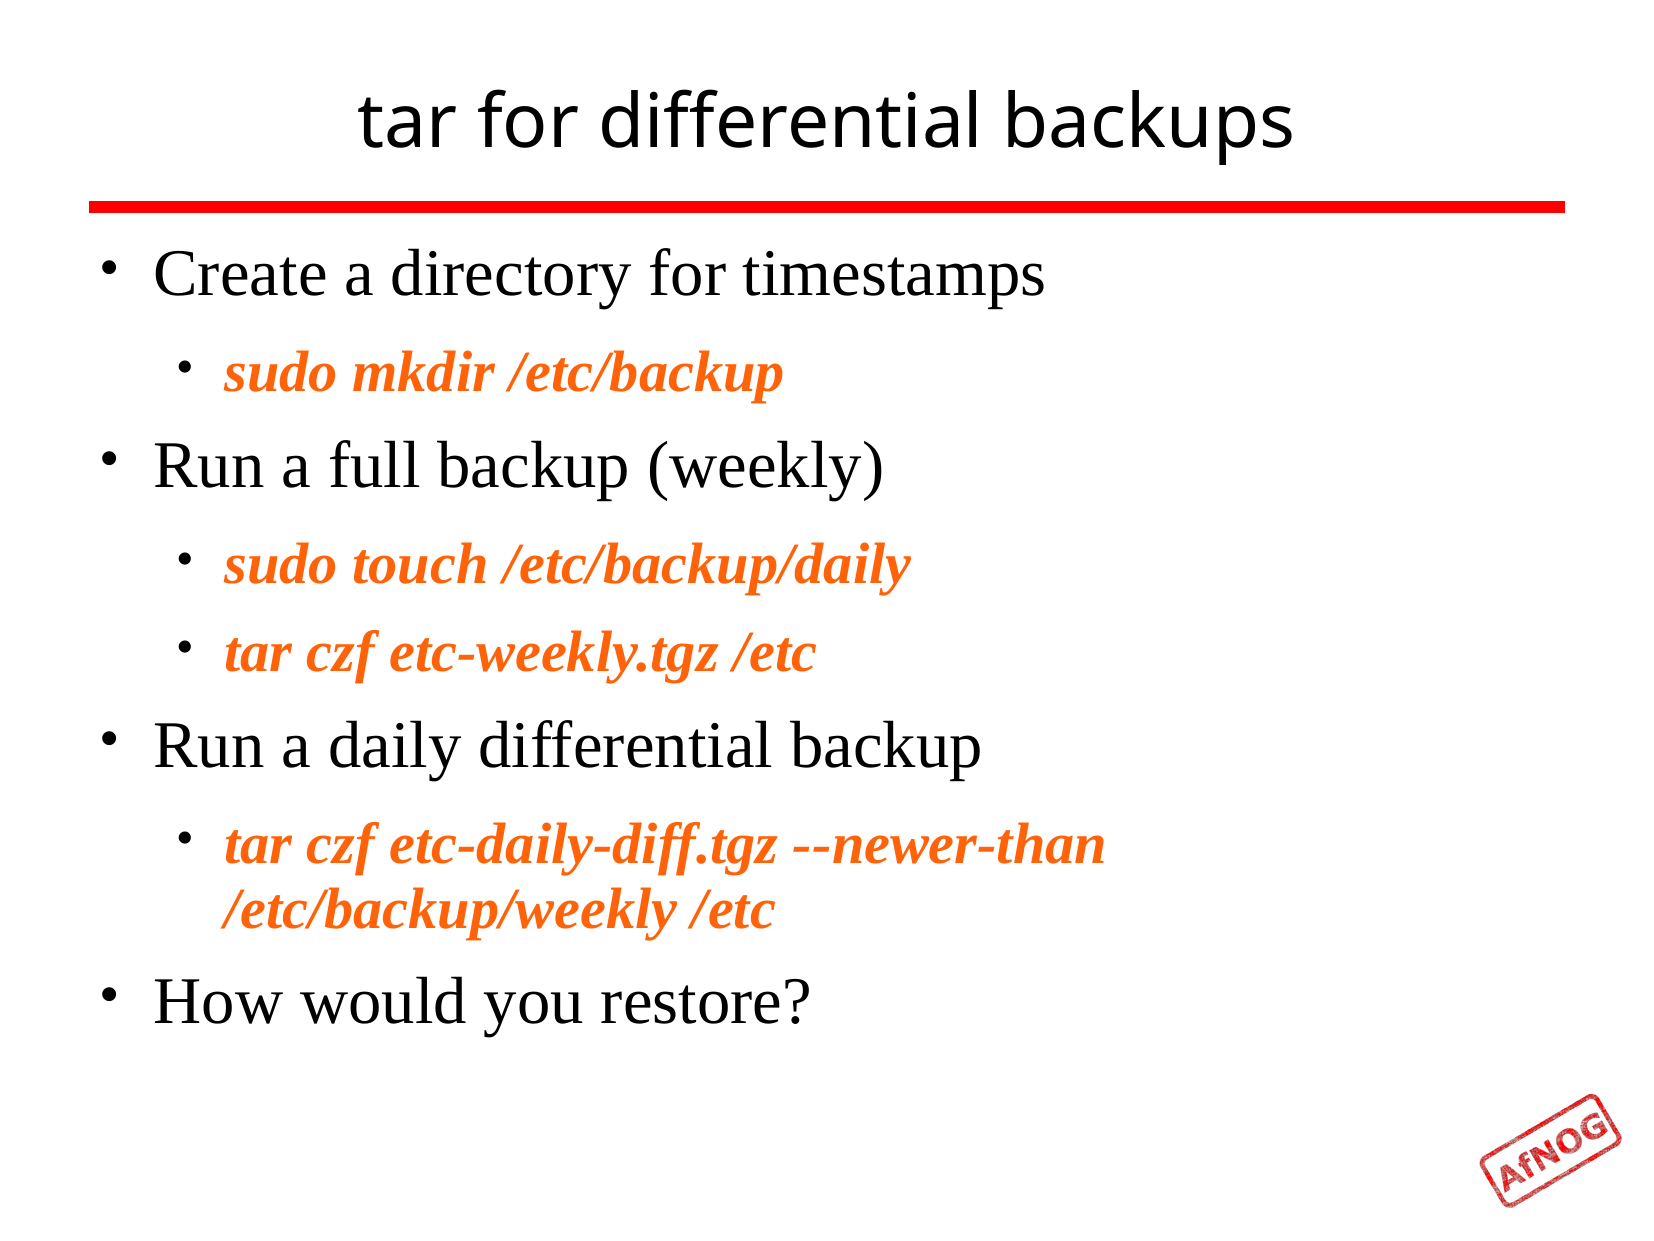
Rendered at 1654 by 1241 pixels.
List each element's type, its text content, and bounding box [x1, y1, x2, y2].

title tar for differential backups [88, 29, 1565, 207]
list Create a directory for timestamps sudo mkdir /etc/backup Run a full backup (weekly) sudo touch /etc/backup/daily tar czf etc-weekly.tgz /etc Run a daily differential backup tar czf etc-daily-diff.tgz --newer-than /etc/backup/weekly /etc How would you restore? [82, 236, 1571, 1123]
picture [1476, 1090, 1625, 1211]
